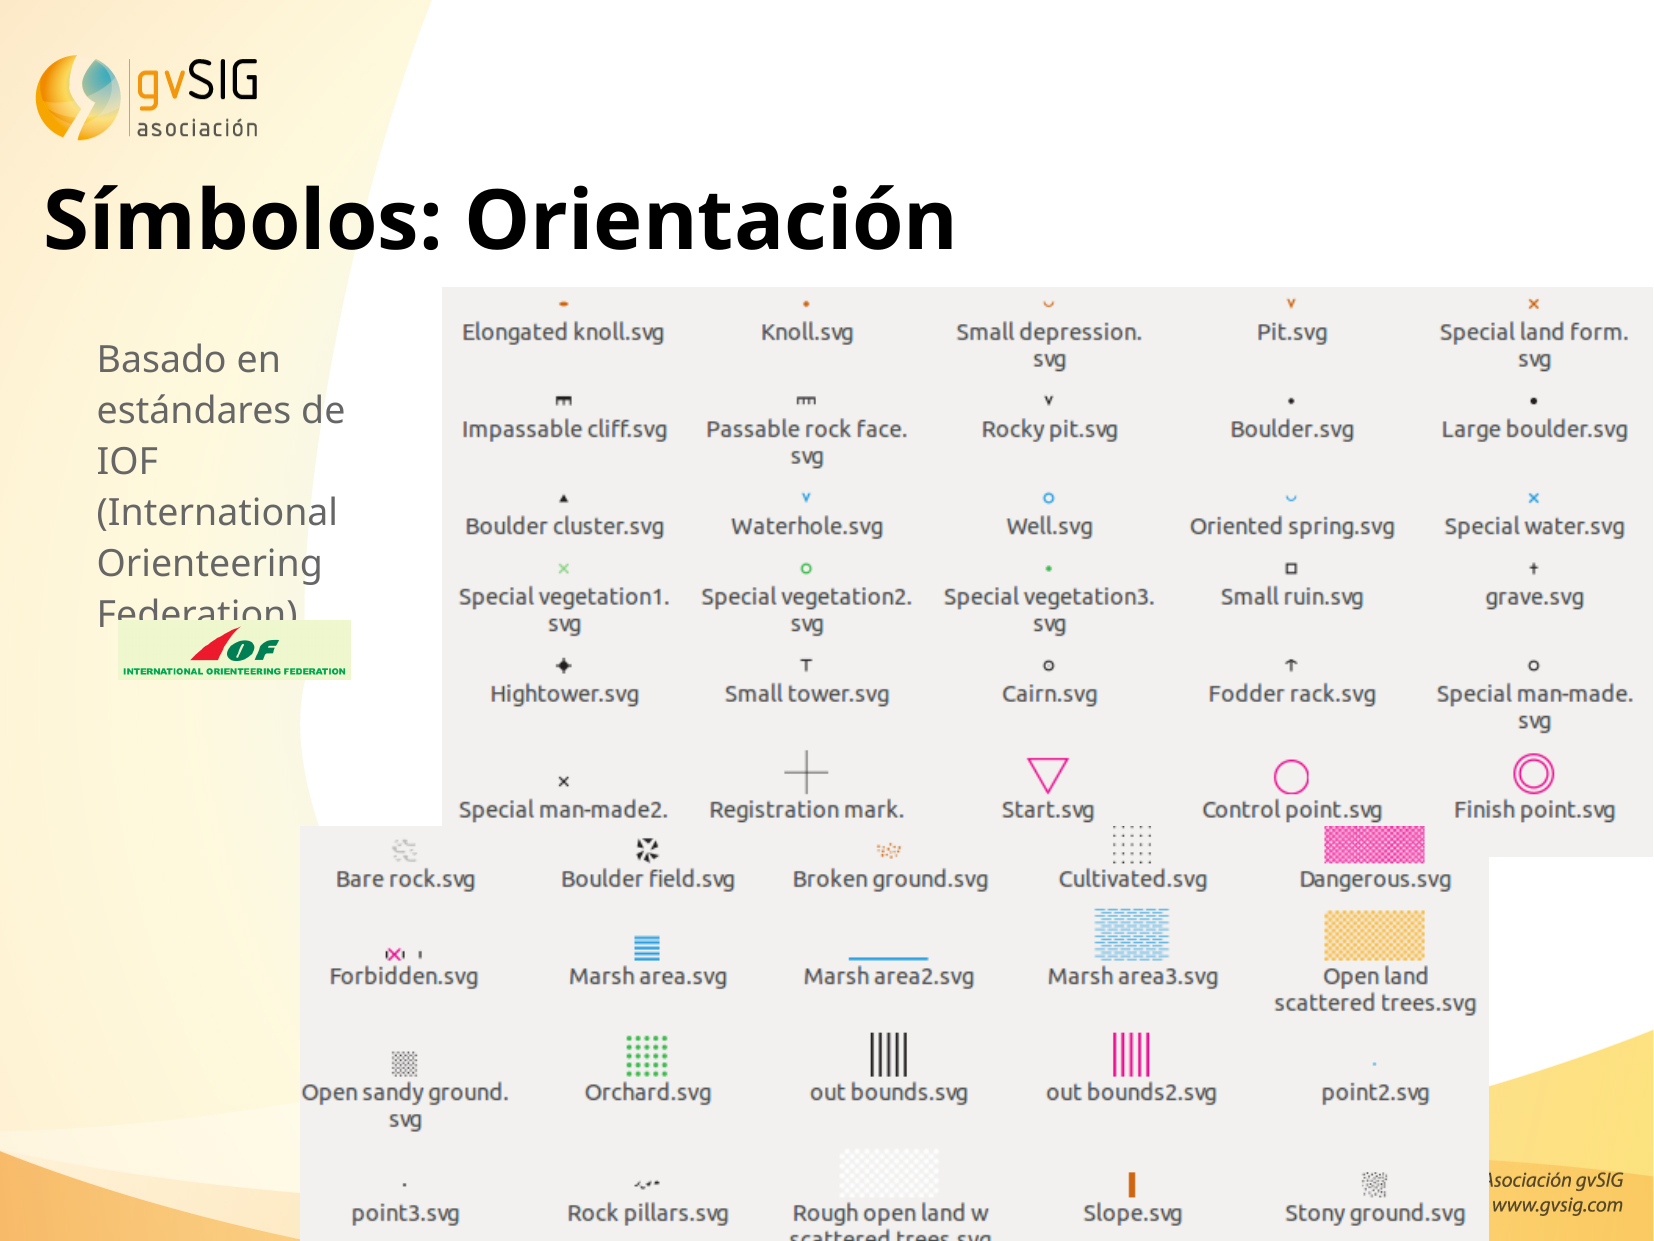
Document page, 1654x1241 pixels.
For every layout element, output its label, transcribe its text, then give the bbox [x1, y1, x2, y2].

picture [0, 0, 1654, 1241]
text_box Basado en estándares de IOF (International Orienteering Federation) [81, 324, 414, 766]
title Símbolos: Orientación [43, 170, 1531, 265]
